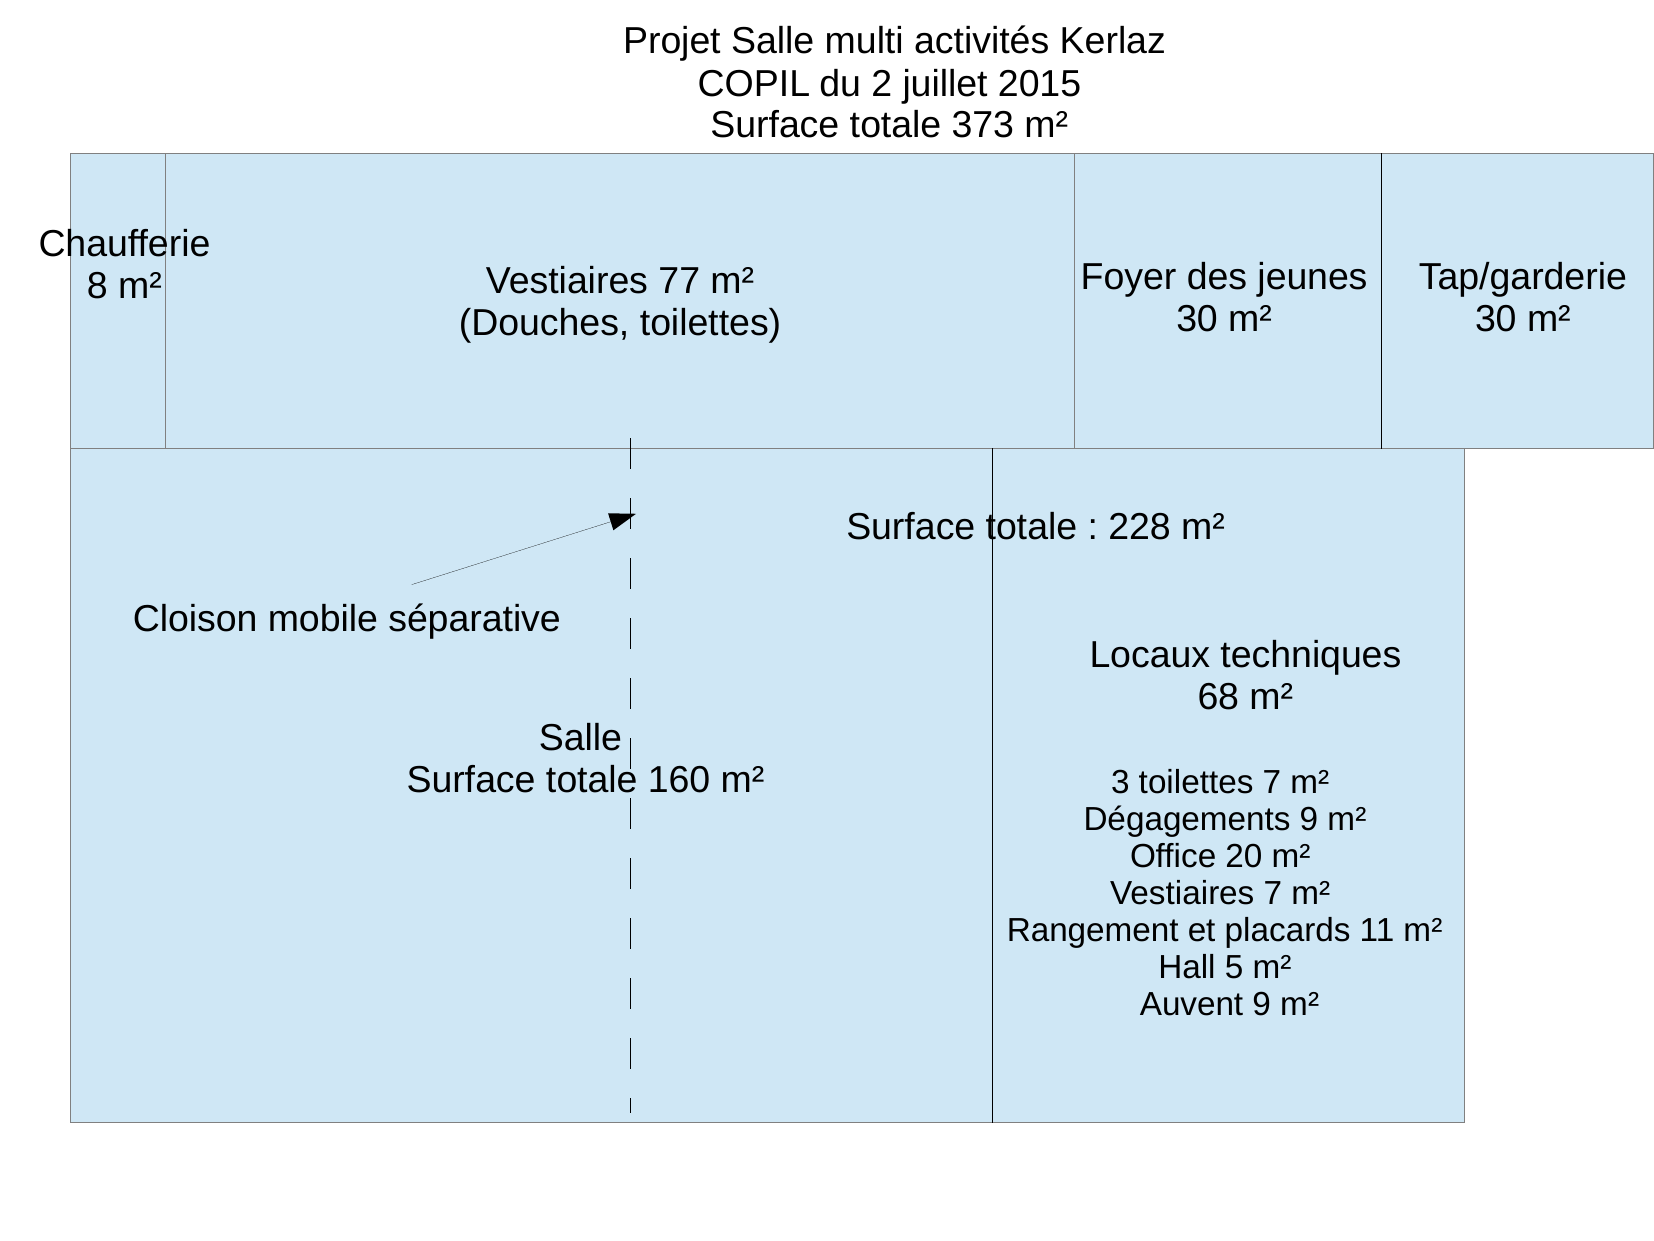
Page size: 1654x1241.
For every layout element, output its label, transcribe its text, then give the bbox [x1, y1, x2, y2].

text_box [993, 1069, 1465, 1123]
text_box Cloison mobile séparative [118, 590, 576, 648]
text_box 3 toilettes 7 m² Dégagements 9 m² Office 20 m² Vestiaires 7 m² Rangement et placards 11 m² Hall 5 m² Auvent 9 m² [992, 755, 1465, 1069]
text_box Salle Surface totale 160 m² [391, 709, 780, 851]
text_box [993, 153, 1654, 755]
text_box [70, 314, 992, 1123]
text_box Tap/garderie 30 m² [1404, 248, 1642, 347]
text_box Locaux techniques 68 m² [1074, 625, 1416, 725]
text_box Chaufferie 8 m² [23, 214, 226, 314]
text_box [1074, 153, 1381, 248]
text_box Projet Salle multi activités Kerlaz COPIL du 2 juillet 2015 Surface totale 373 m² [597, 12, 1182, 154]
text_box Vestiaires 77 m² (Douches, toilettes) [166, 153, 1074, 449]
text_box Surface totale : 228 m² [831, 498, 1241, 556]
text_box Foyer des jeunes 30 m² [1065, 248, 1382, 347]
text_box [70, 153, 166, 214]
